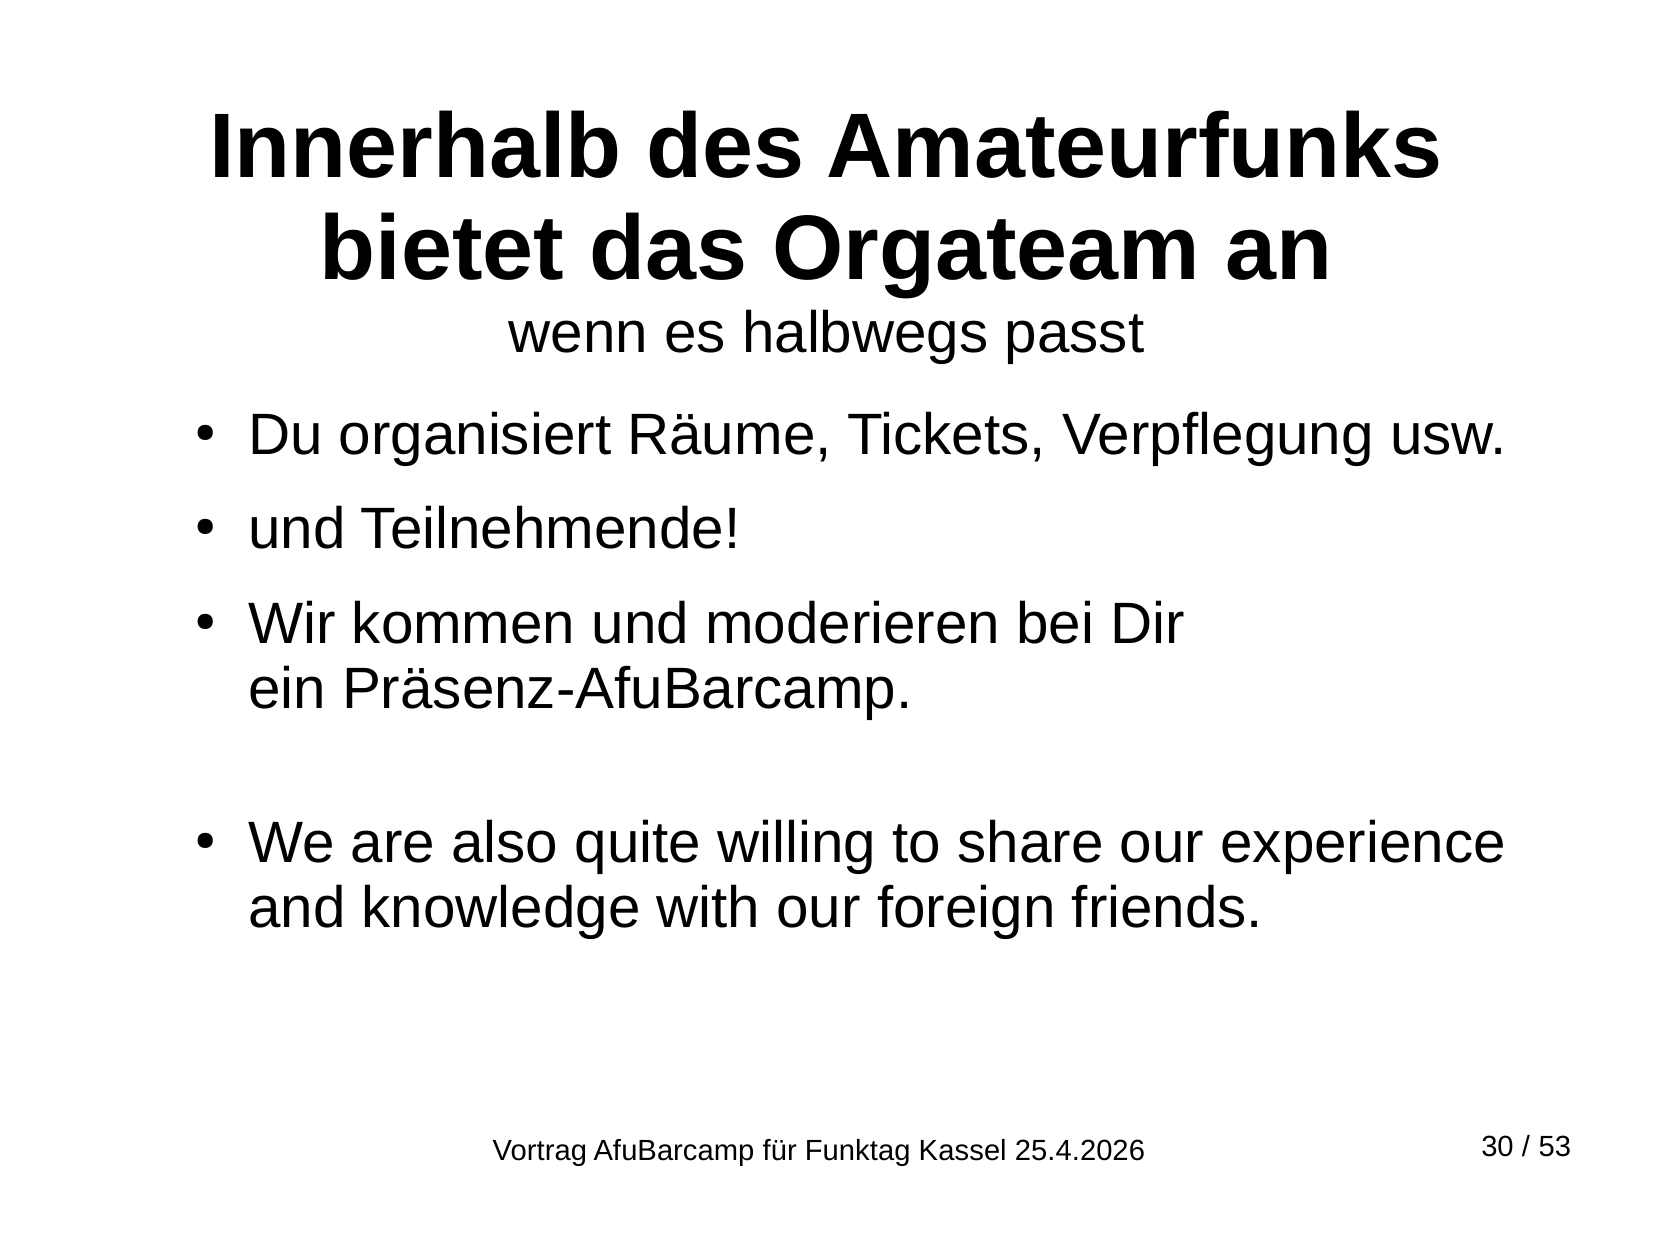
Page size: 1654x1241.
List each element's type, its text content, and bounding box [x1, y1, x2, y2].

list Du organisiert Räume, Tickets, Verpflegung usw. und Teilnehmende! Wir kommen und moderieren bei Dir ein Präsenz-AfuBarcamp. We are also quite willing to share our experience and knowledge with our foreign friends. [177, 401, 1571, 1087]
title Innerhalb des Amateurfunks bietet das Orgateam an wenn es halbwegs passt [82, 94, 1571, 365]
